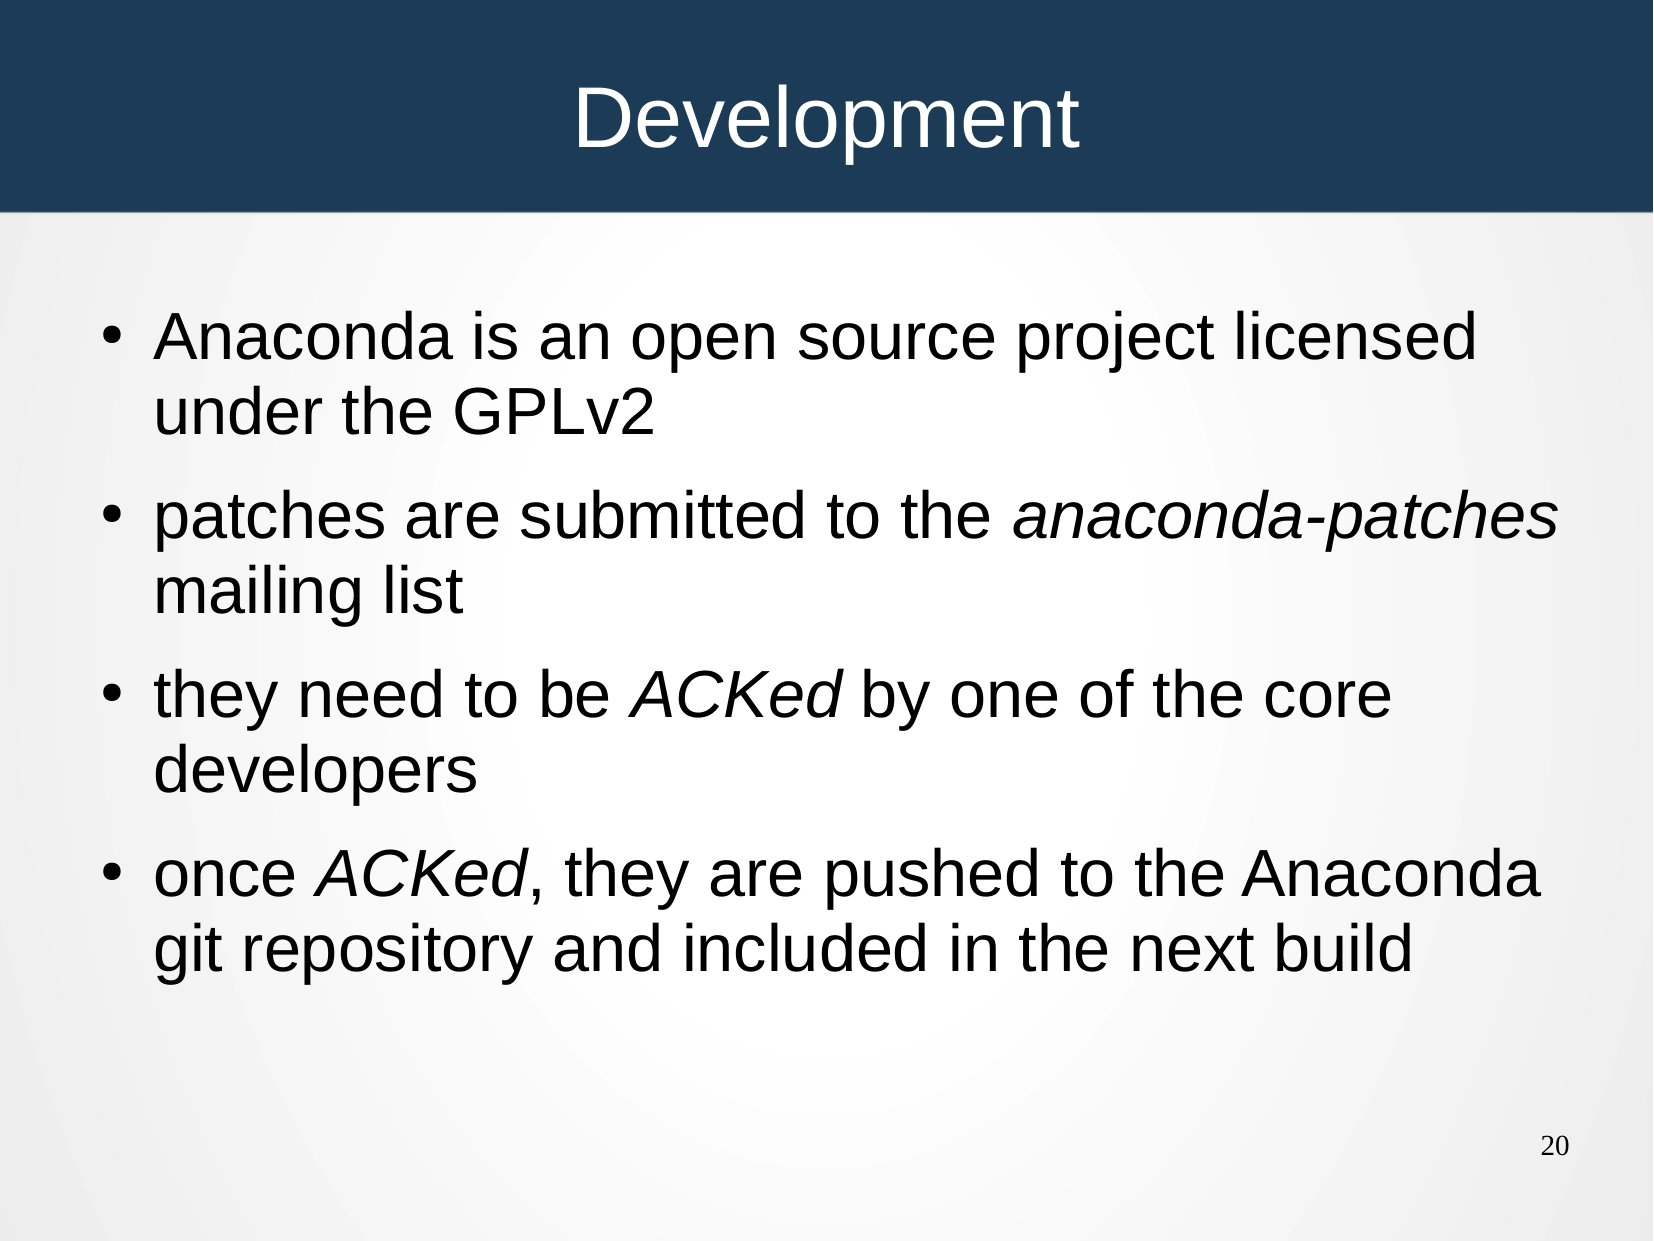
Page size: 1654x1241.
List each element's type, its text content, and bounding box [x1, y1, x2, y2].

picture [0, 0, 1653, 1241]
title Development [82, 47, 1571, 189]
list Anaconda is an open source project licensed under the GPLv2 patches are submitted to the anaconda-patches mailing list they need to be ACKed by one of the core developers once ACKed, they are pushed to the Anaconda git repository and included in the next build [82, 299, 1571, 1019]
